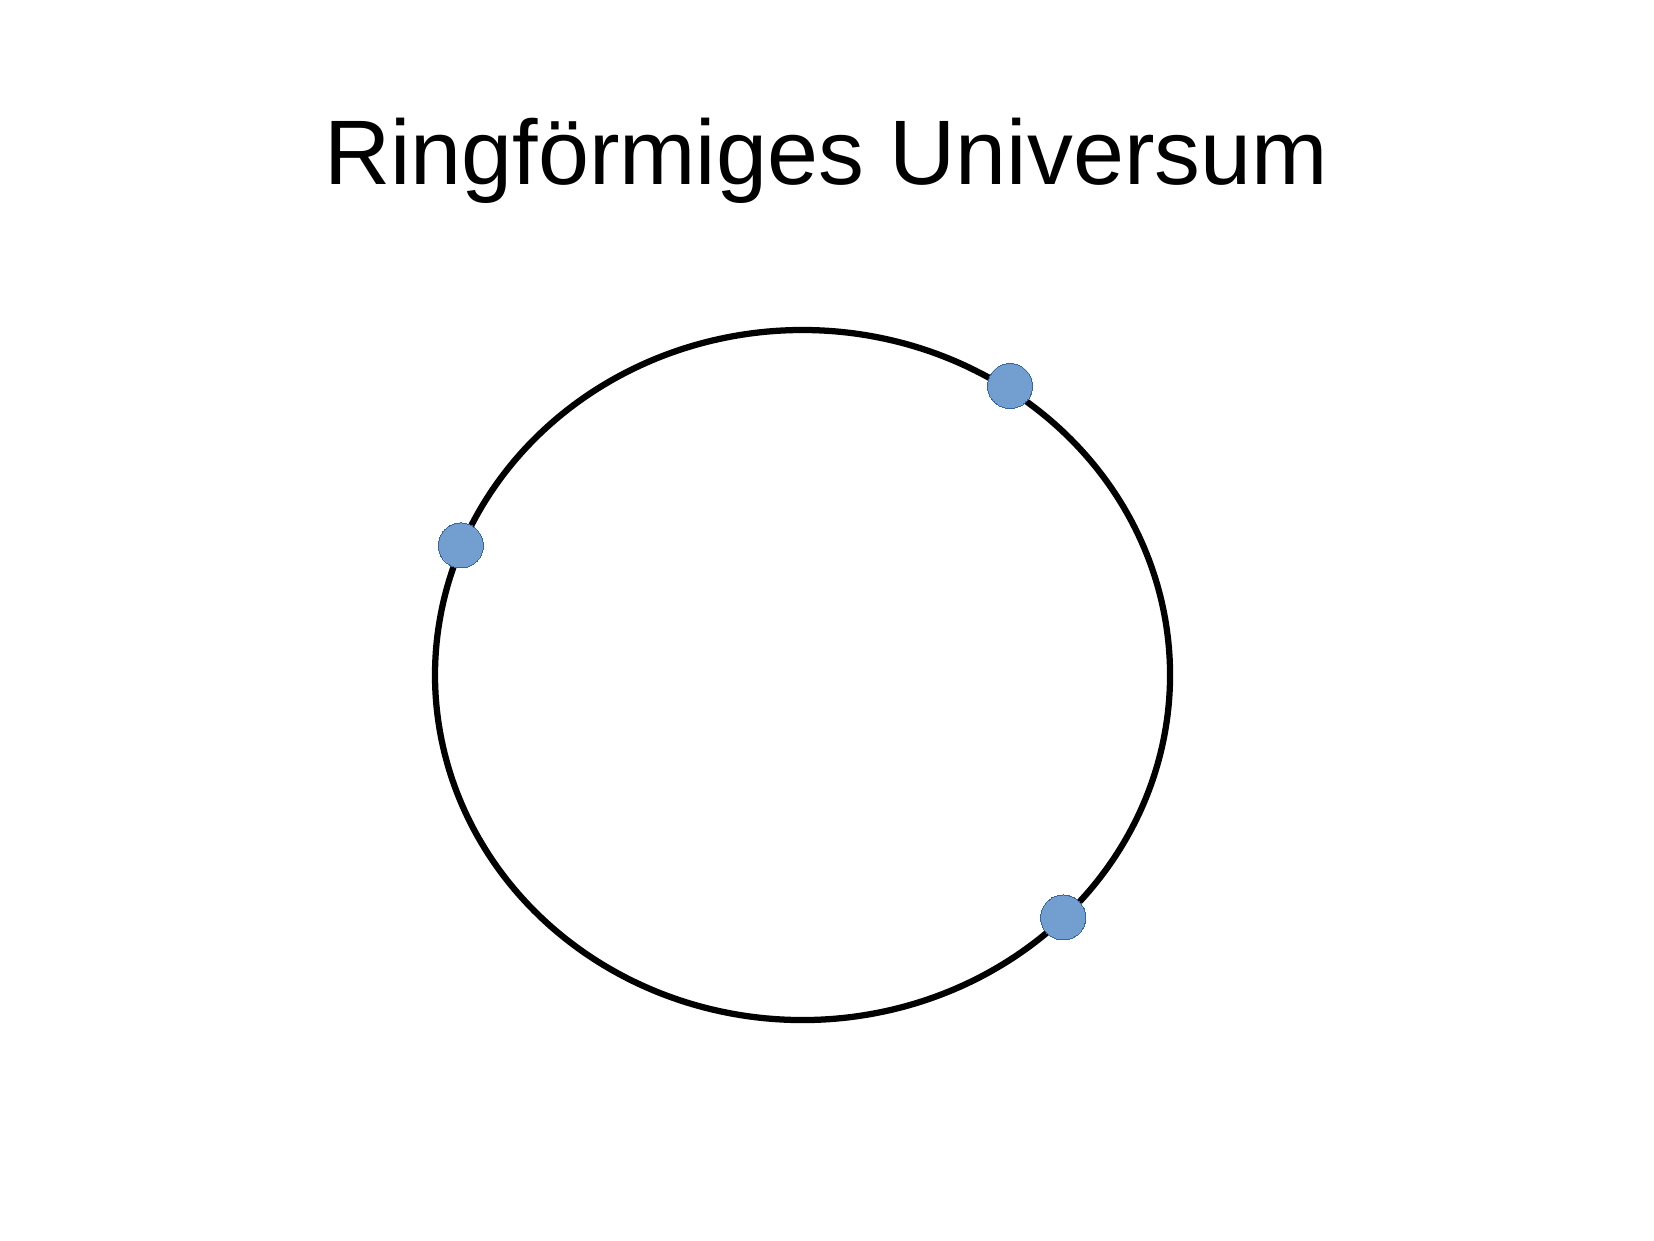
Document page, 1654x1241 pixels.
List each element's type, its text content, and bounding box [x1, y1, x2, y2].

text_box [987, 363, 1033, 409]
text_box [1040, 894, 1086, 940]
text_box [438, 522, 484, 568]
title Ringförmiges Universum [82, 49, 1571, 257]
